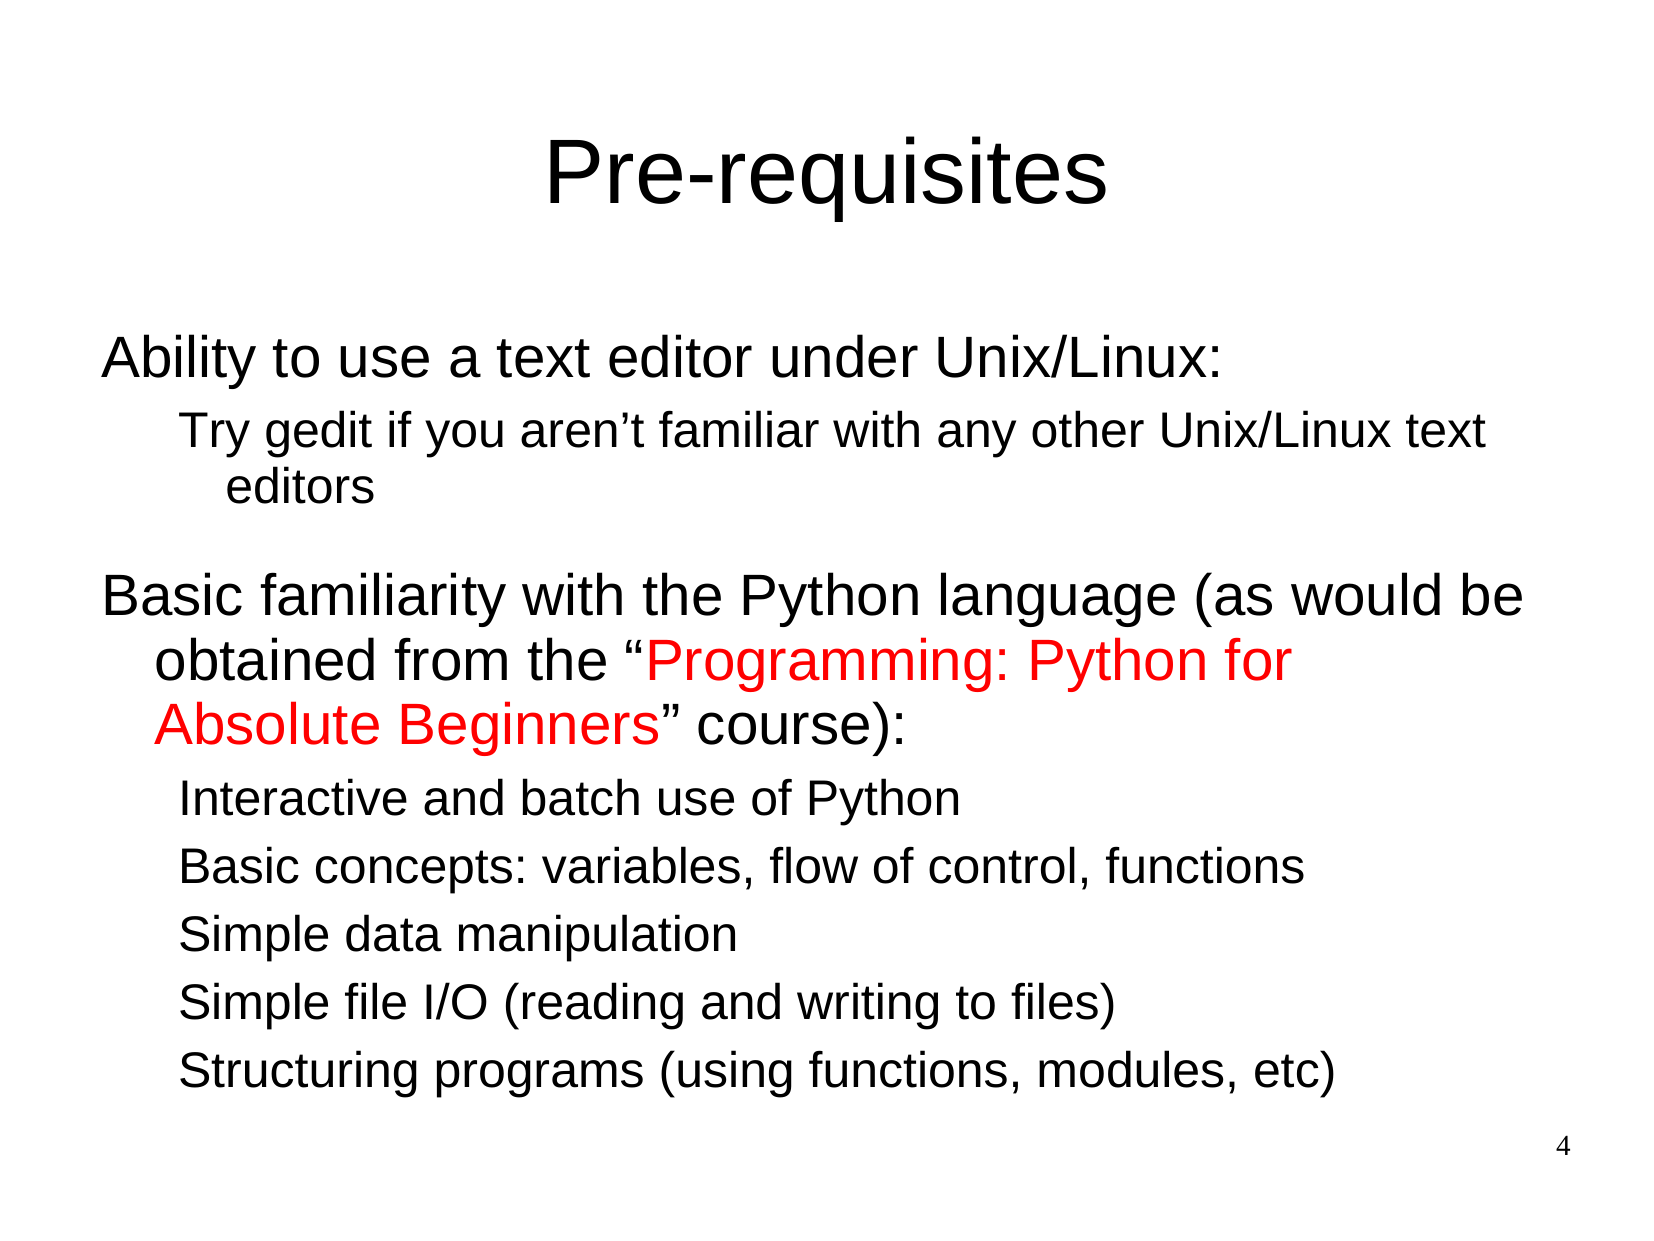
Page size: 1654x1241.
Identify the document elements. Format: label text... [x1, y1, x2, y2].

title Pre-requisites [124, 103, 1530, 242]
list Ability to use a text editor under Unix/Linux: Try gedit if you aren’t familiar with any other Unix/Linux text editors Basic familiarity with the Python language (as would be obtained from the “Programming: Python for Absolute Beginners” course): Interactive and batch use of Python Basic concepts: variables, flow of control, functions Simple data manipulation Simple file I/O (reading and writing to files) Structuring programs (using functions, modules, etc) [68, 316, 1585, 1158]
